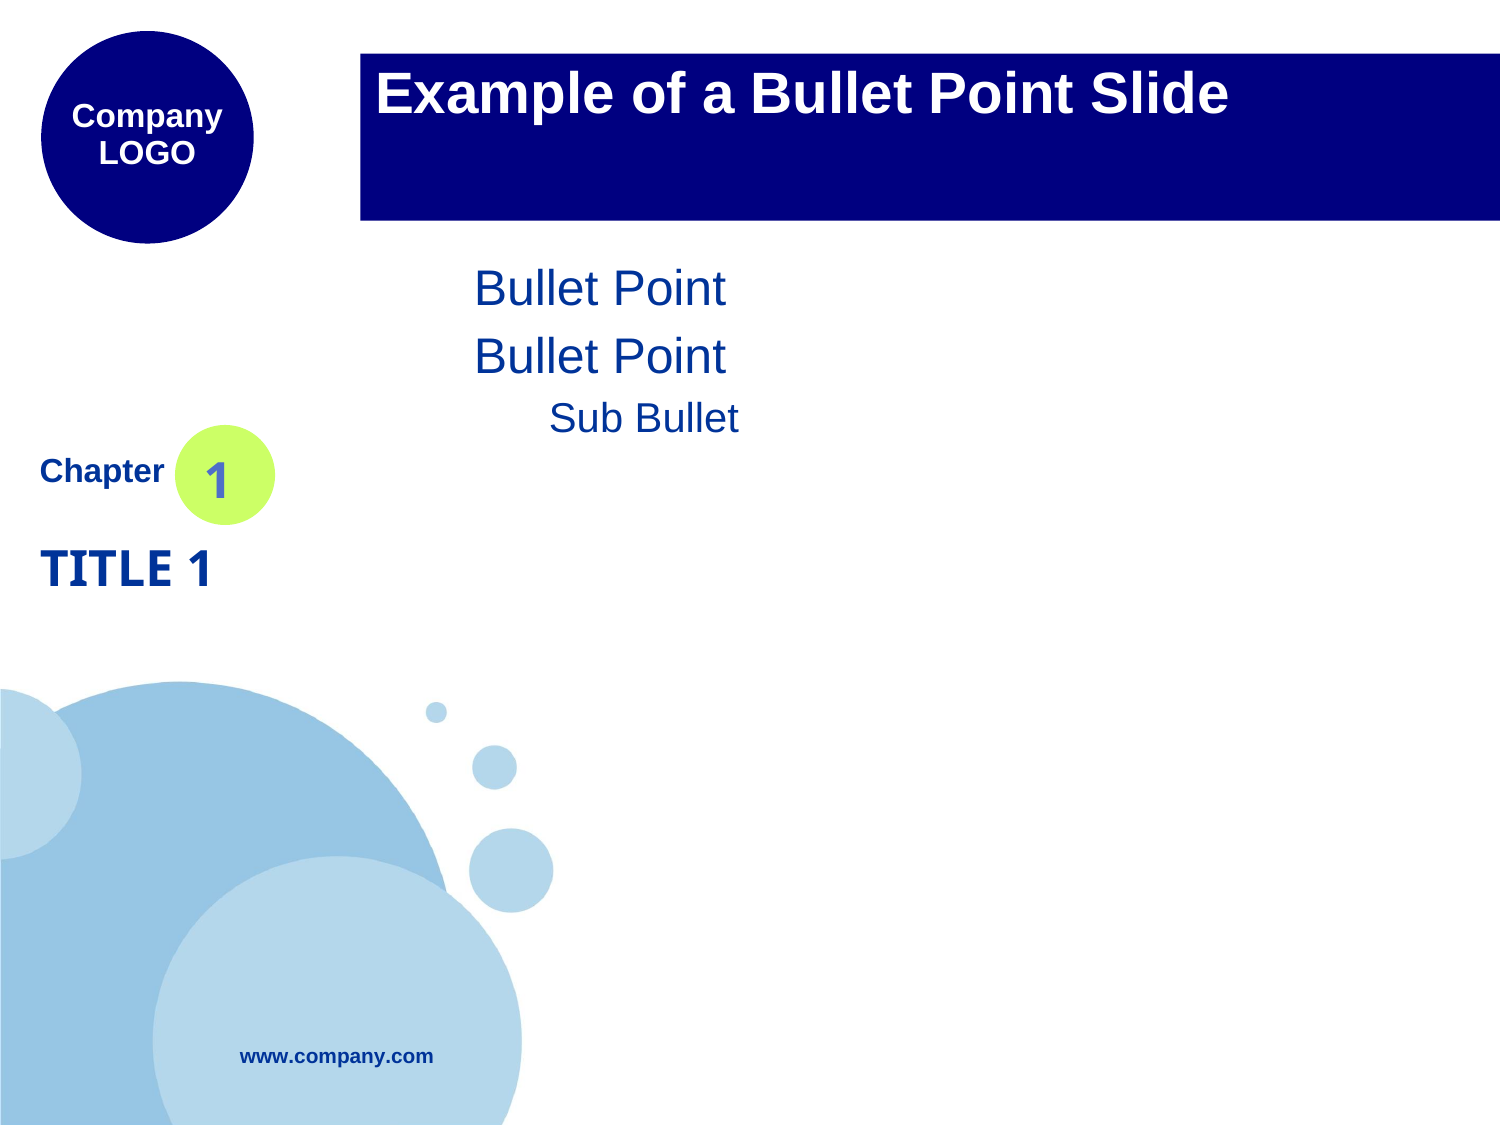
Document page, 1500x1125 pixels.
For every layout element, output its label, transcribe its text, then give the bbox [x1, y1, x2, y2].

text_box [192, 424, 276, 520]
text_box [174, 440, 189, 510]
title Example of a Bullet Point Slide [360, 53, 1500, 221]
picture [0, 638, 625, 1125]
list Bullet Point Bullet Point Sub Bullet [459, 252, 1471, 915]
text_box 1 [189, 437, 248, 522]
text_box Chapter [24, 444, 185, 498]
text_box TITLE 1 [24, 524, 413, 609]
